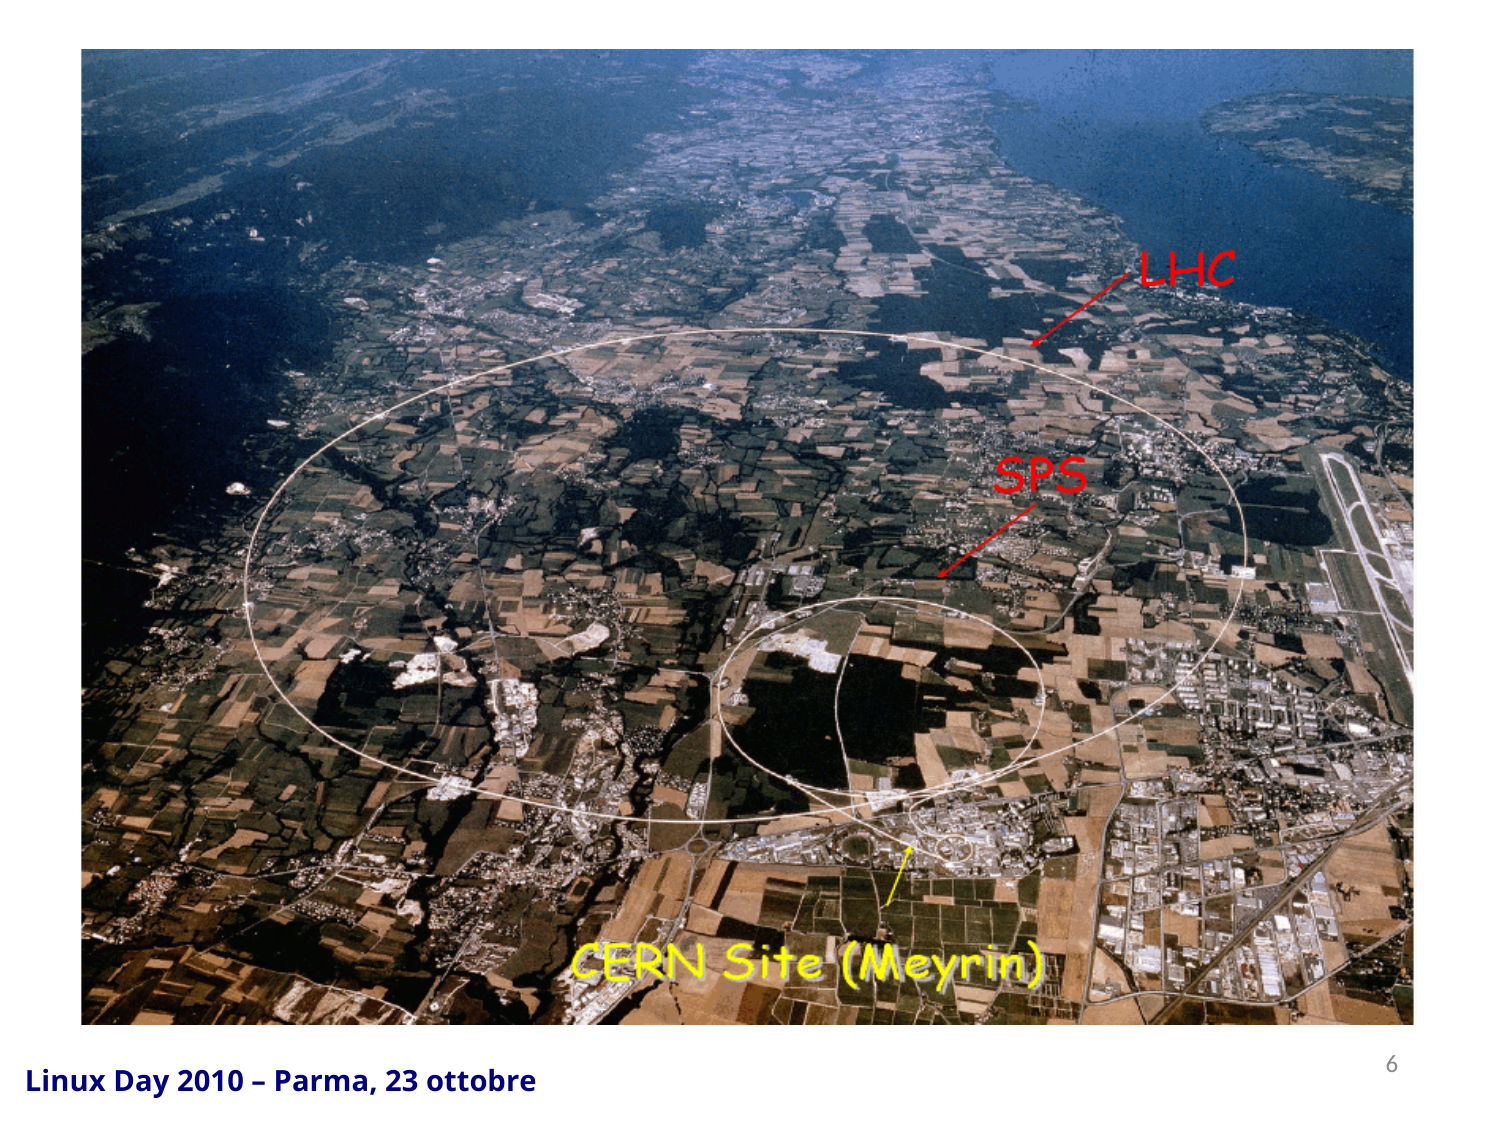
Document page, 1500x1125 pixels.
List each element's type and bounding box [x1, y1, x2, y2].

picture [80, 49, 1417, 1025]
